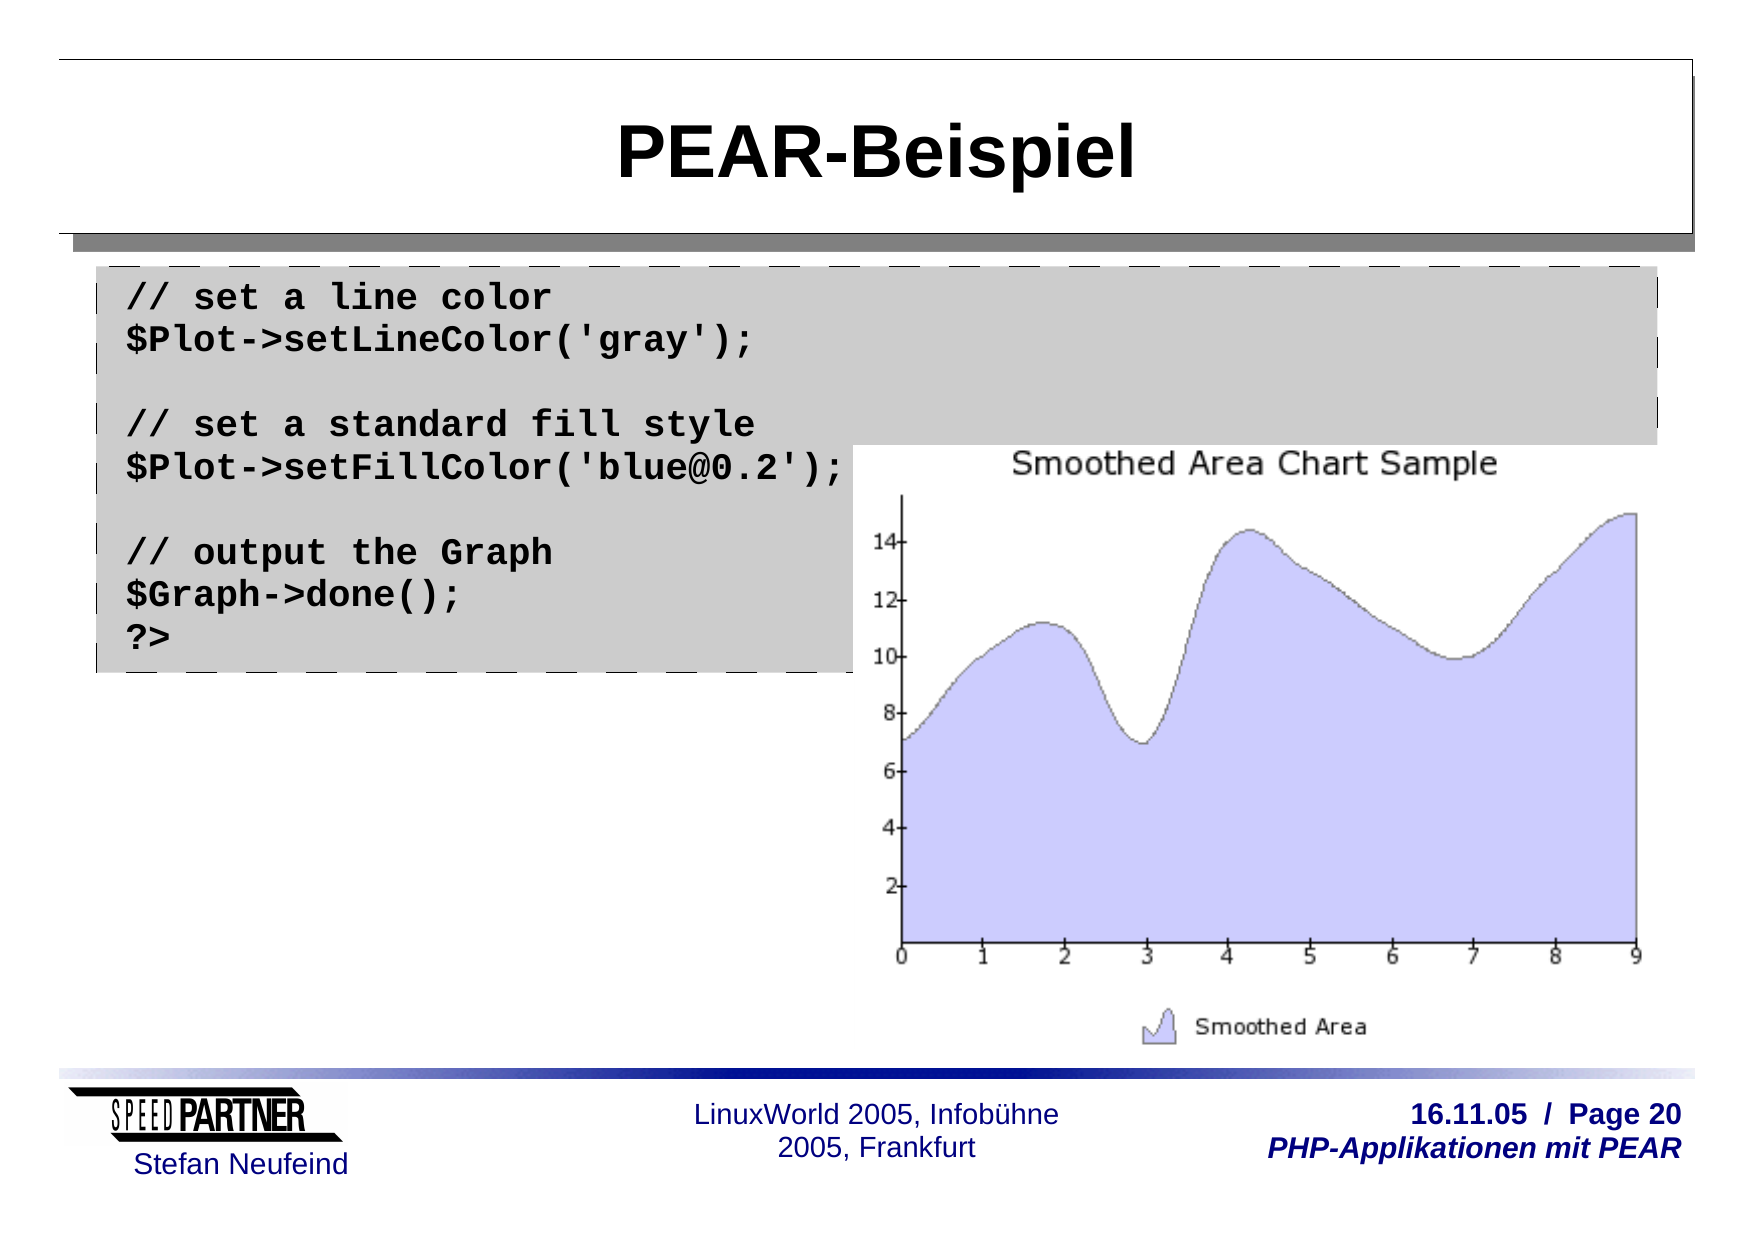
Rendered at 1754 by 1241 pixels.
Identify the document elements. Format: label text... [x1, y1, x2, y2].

picture [64, 1082, 348, 1146]
title PEAR-Beispiel [59, 59, 1695, 244]
picture [853, 445, 1658, 1049]
picture [59, 1068, 1695, 1079]
text_box // set a line color $Plot->setLineColor('gray'); // set a standard fill style $Plot->setFillColor('blue@0.2'); // output the Graph $Graph->done(); ?> [96, 266, 1658, 673]
